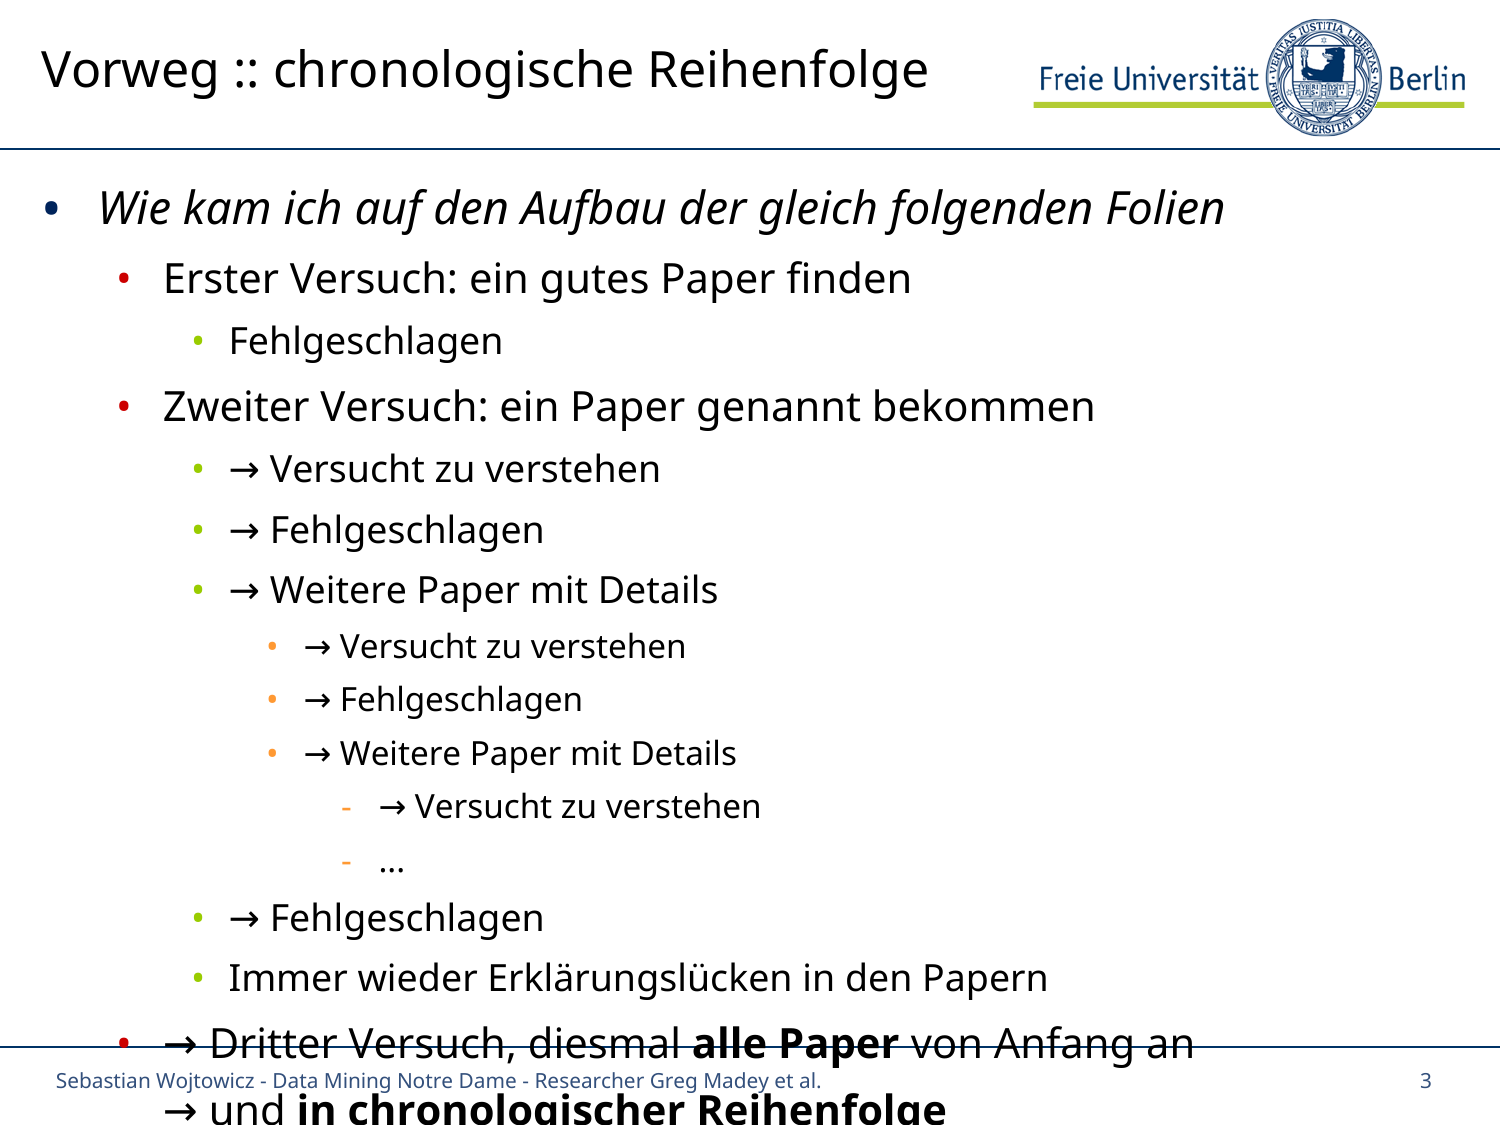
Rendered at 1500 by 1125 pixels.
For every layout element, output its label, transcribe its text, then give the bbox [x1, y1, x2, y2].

list Wie kam ich auf den Aufbau der gleich folgenden Folien Erster Versuch: ein gutes Paper finden Fehlgeschlagen Zweiter Versuch: ein Paper genannt bekommen → Versucht zu verstehen → Fehlgeschlagen → Weitere Paper mit Details → Versucht zu verstehen → Fehlgeschlagen → Weitere Paper mit Details → Versucht zu verstehen ... → Fehlgeschlagen Immer wieder Erklärungslücken in den Papern → Dritter Versuch, diesmal alle Paper von Anfang an → und in chronologischer Reihenfolge [41, 175, 1447, 1049]
picture [1033, 19, 1470, 137]
title Vorweg :: chronologische Reihenfolge [41, 0, 1016, 138]
